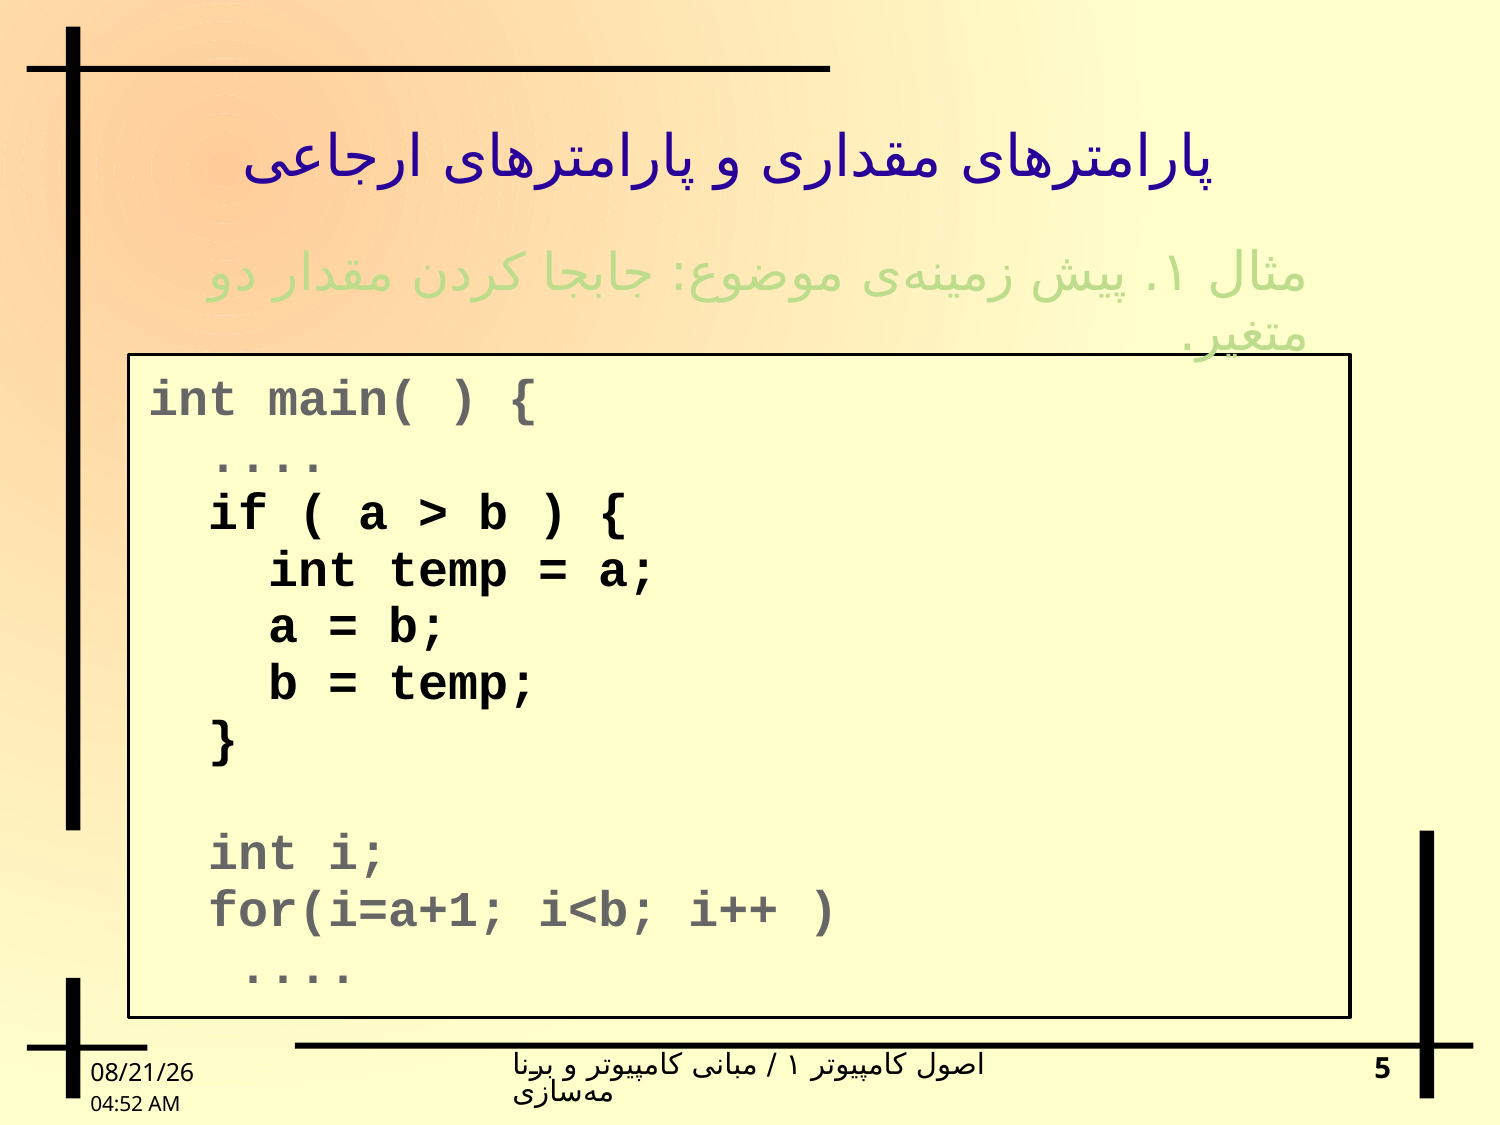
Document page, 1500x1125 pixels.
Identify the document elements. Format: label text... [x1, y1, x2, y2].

list مثال ۱. پیش زمینه‌ی موضوع: جابجا کردن مقدار دو متغیر. [112, 239, 1362, 338]
list int main( ) { .... if ( a > b ) { int temp = a; a = b; b = temp; } int i; for(i=a+1; i<b; i++ ) .... [128, 354, 1351, 1018]
title پارامترهای مقداری و پارامترهای ارجاعی [113, 96, 1344, 217]
